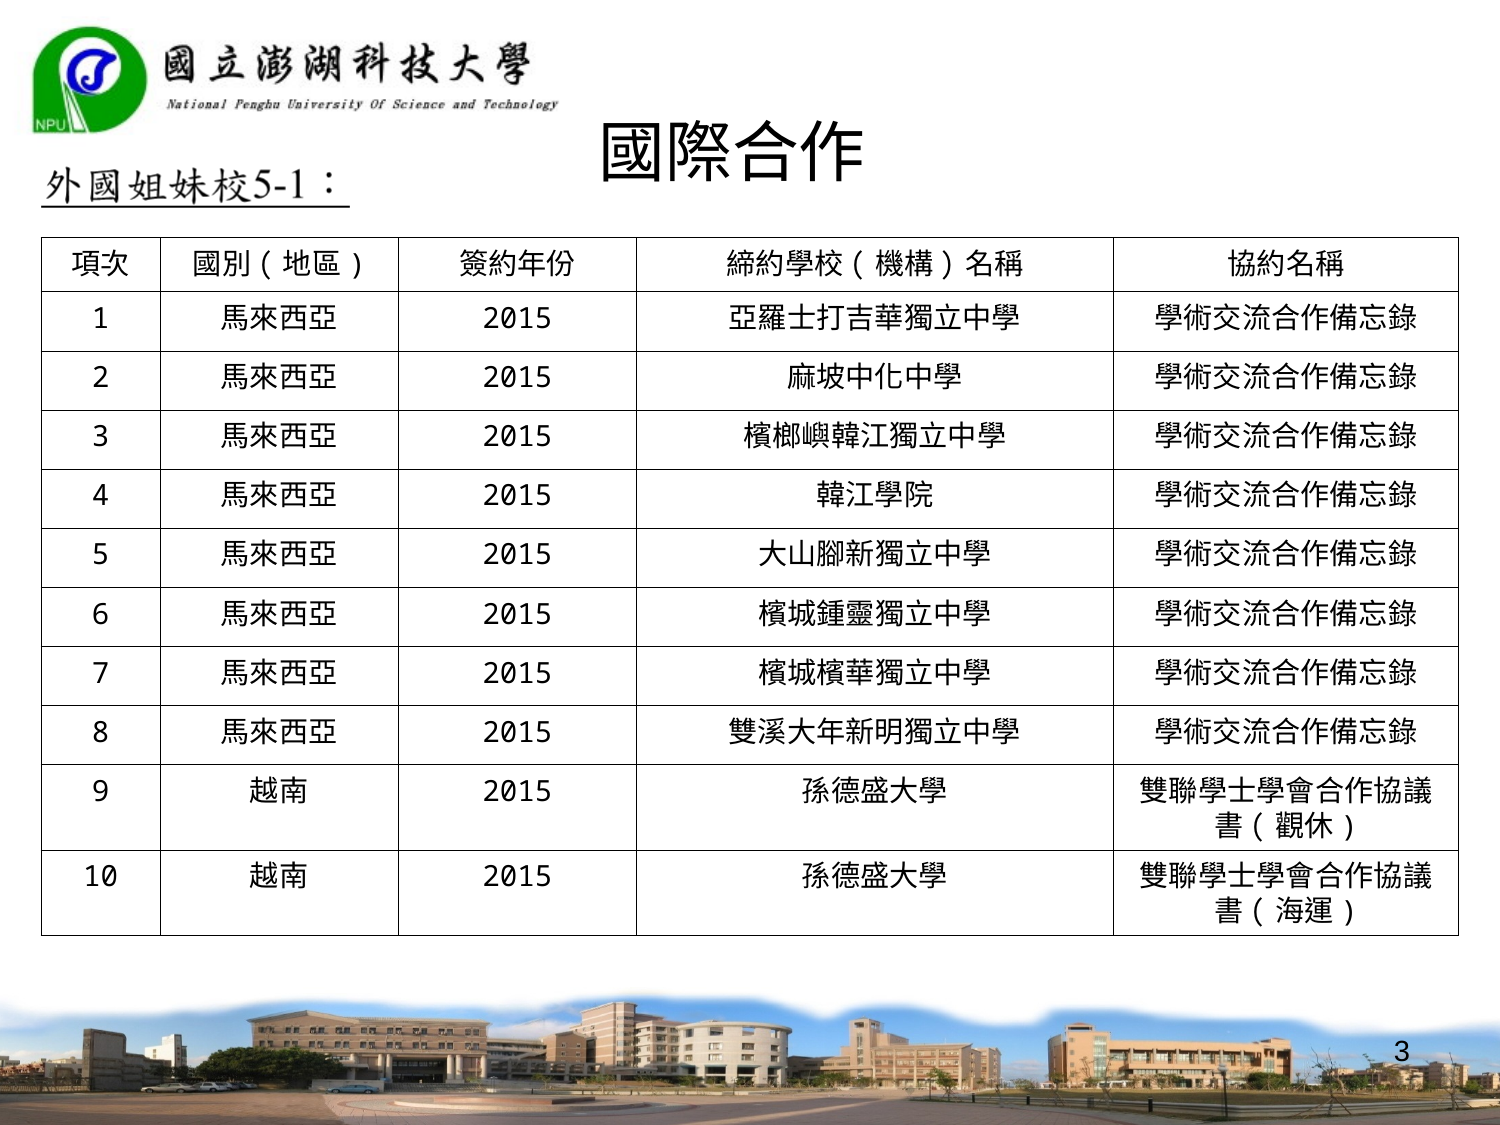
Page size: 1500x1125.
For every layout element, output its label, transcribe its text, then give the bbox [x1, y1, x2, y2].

table_cell 學術交流合作備忘錄 [1114, 588, 1458, 646]
table_cell 大山腳新獨立中學 [637, 529, 1113, 587]
table_cell 馬來西亞 [161, 647, 398, 705]
table_cell 雙聯學士學會合作協議書(觀休) [1114, 765, 1458, 850]
table_cell 5 [42, 529, 160, 587]
table_cell 4 [42, 470, 160, 528]
table_cell 10 [42, 851, 160, 935]
table_cell 馬來西亞 [161, 292, 398, 351]
table_cell 2015 [399, 706, 636, 764]
table_cell 孫德盛大學 [637, 765, 1113, 850]
table_header 國別(地區) [161, 238, 398, 291]
table_cell 2015 [399, 529, 636, 587]
table_cell 2015 [399, 765, 636, 850]
table_header 締約學校(機構)名稱 [637, 238, 1113, 291]
table_cell 2015 [399, 470, 636, 528]
table_cell 雙聯學士學會合作協議書(海運) [1114, 851, 1458, 935]
table_cell 2015 [399, 588, 636, 646]
table_cell 2015 [399, 851, 636, 935]
table_cell 馬來西亞 [161, 352, 398, 410]
table_cell 學術交流合作備忘錄 [1114, 706, 1458, 764]
table_cell 越南 [161, 765, 398, 850]
table_cell 2015 [399, 647, 636, 705]
table_cell 2015 [399, 411, 636, 469]
table_header 簽約年份 [399, 238, 636, 291]
table_cell 學術交流合作備忘錄 [1114, 352, 1458, 410]
table_cell 孫德盛大學 [637, 851, 1113, 935]
table_cell 馬來西亞 [161, 411, 398, 469]
table_cell 麻坡中化中學 [637, 352, 1113, 410]
table_header 項次 [42, 238, 160, 291]
table_cell 2 [42, 352, 160, 410]
table_cell 檳城檳華獨立中學 [637, 647, 1113, 705]
table_cell 學術交流合作備忘錄 [1114, 411, 1458, 469]
table_cell 學術交流合作備忘錄 [1114, 647, 1458, 705]
table_cell 學術交流合作備忘錄 [1114, 292, 1458, 351]
table_cell 6 [42, 588, 160, 646]
table_cell 2015 [399, 352, 636, 410]
text_box <編號> [1074, 1024, 1426, 1103]
table_cell 馬來西亞 [161, 706, 398, 764]
table_cell 檳城鍾靈獨立中學 [637, 588, 1113, 646]
table_header 協約名稱 [1114, 238, 1458, 291]
table_cell 9 [42, 765, 160, 850]
table_cell 馬來西亞 [161, 529, 398, 587]
table_cell 越南 [161, 851, 398, 935]
table_cell 亞羅士打吉華獨立中學 [637, 292, 1113, 351]
table_cell 學術交流合作備忘錄 [1114, 529, 1458, 587]
text_box 國際合作 [383, 101, 1081, 198]
table_cell 1 [42, 292, 160, 351]
table_cell 8 [42, 706, 160, 764]
table_cell 馬來西亞 [161, 470, 398, 528]
table_cell 學術交流合作備忘錄 [1114, 470, 1458, 528]
picture [0, 0, 1500, 1125]
table_cell 雙溪大年新明獨立中學 [637, 706, 1113, 764]
table_cell 檳榔嶼韓江獨立中學 [637, 411, 1113, 469]
table_cell 韓江學院 [637, 470, 1113, 528]
table_cell 馬來西亞 [161, 588, 398, 646]
table_cell 3 [42, 411, 160, 469]
table_cell 2015 [399, 292, 636, 351]
table_cell 7 [42, 647, 160, 705]
